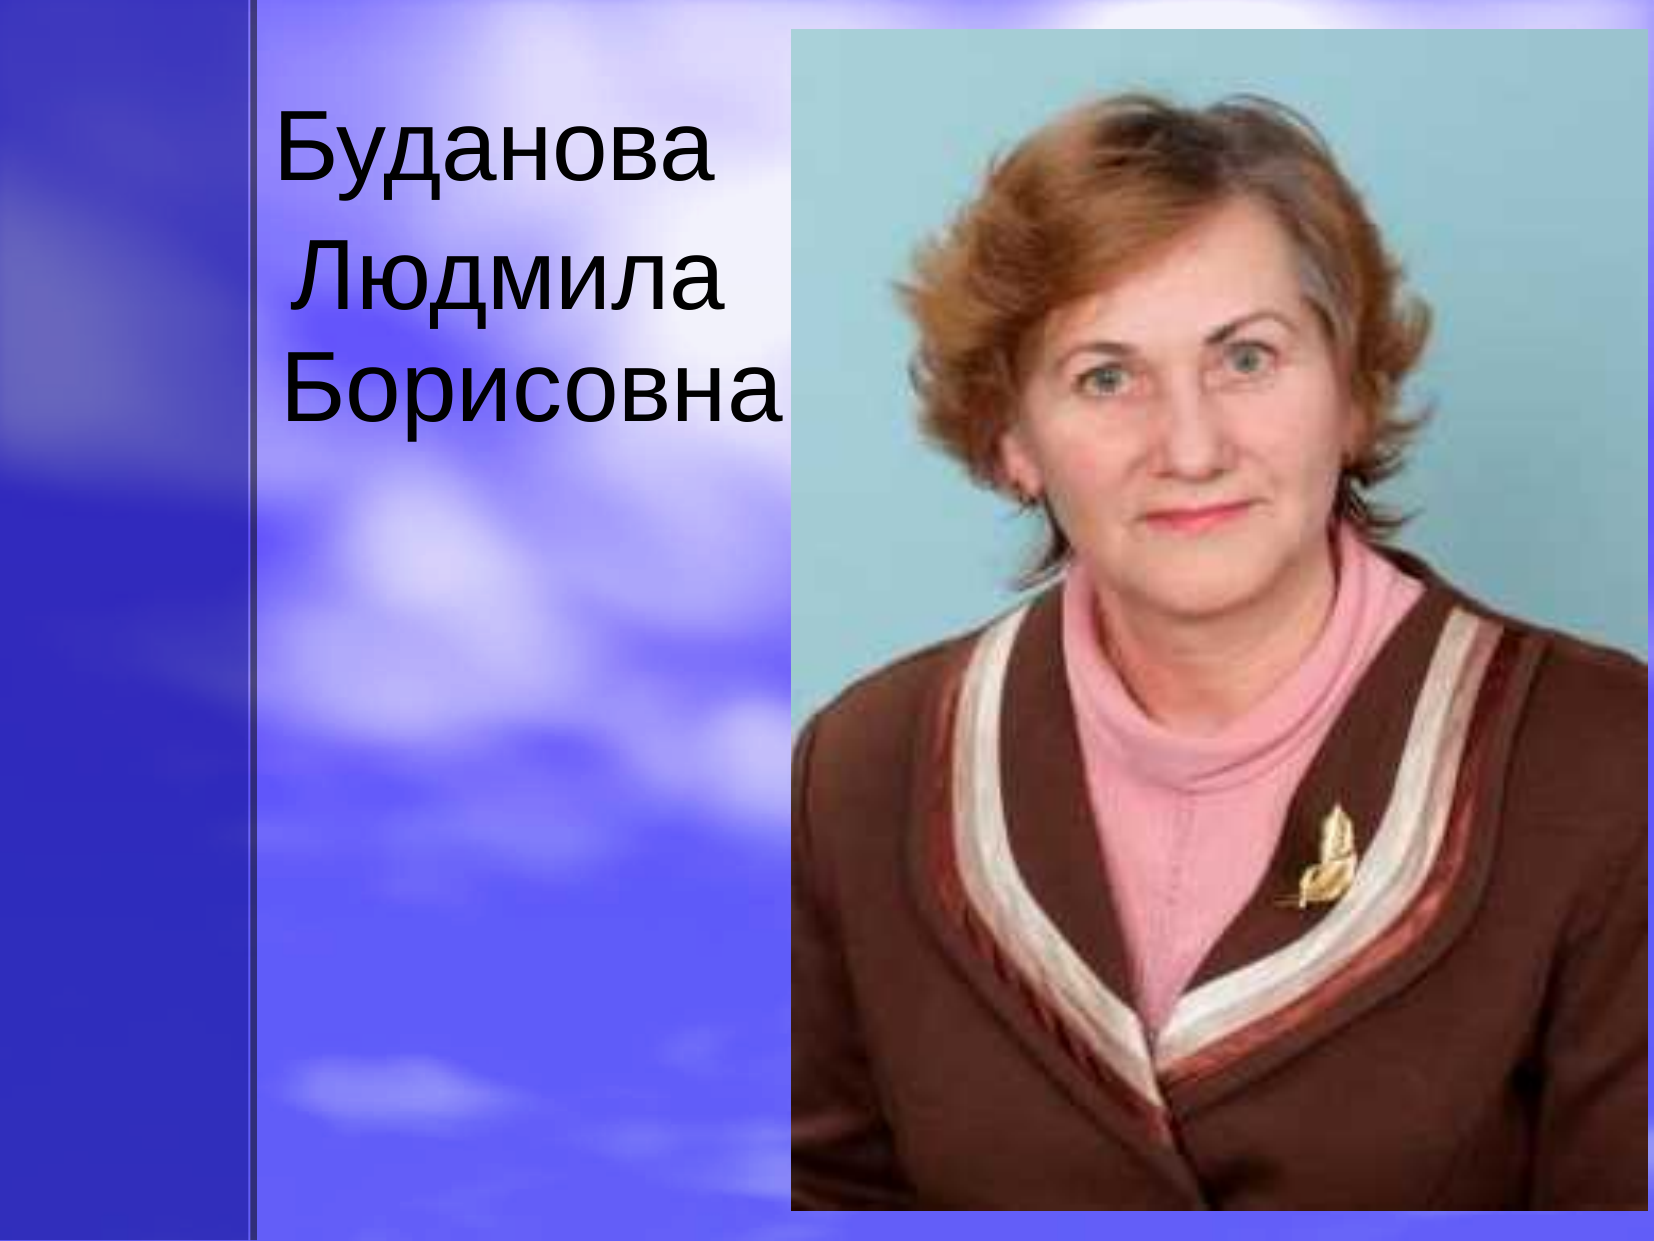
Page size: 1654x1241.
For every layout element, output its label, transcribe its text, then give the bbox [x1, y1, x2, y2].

picture [791, 29, 1648, 1211]
text_box Буданова Людмила Борисовна [98, 24, 1034, 591]
